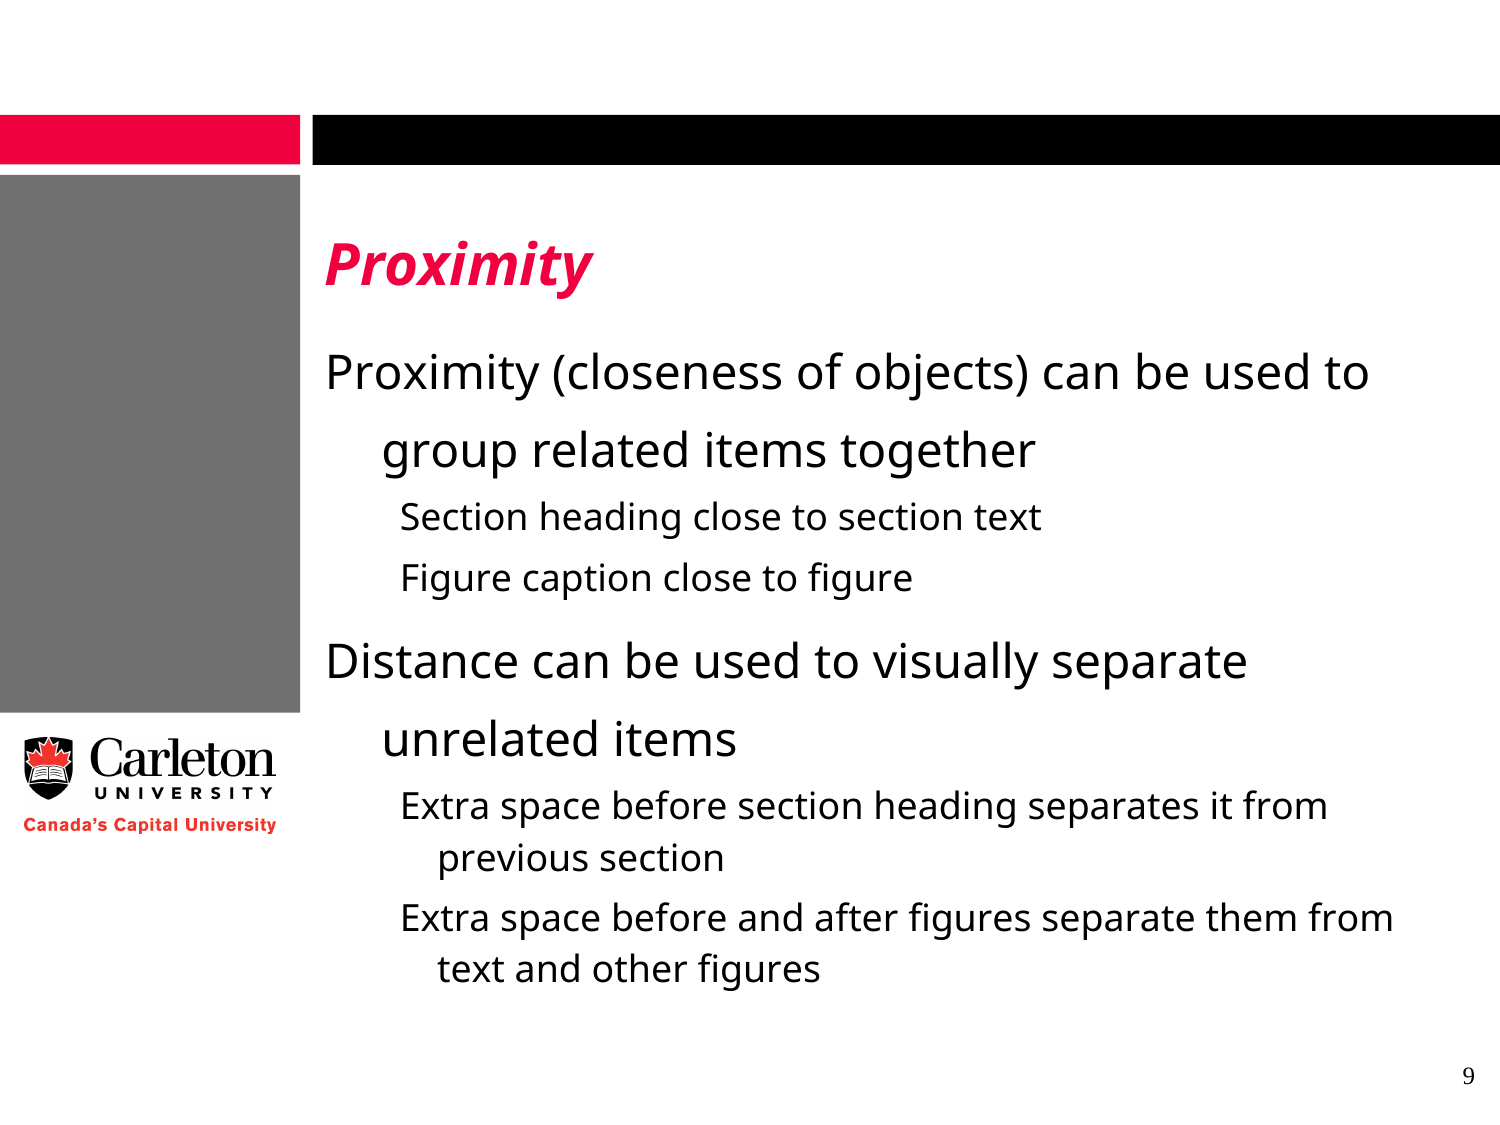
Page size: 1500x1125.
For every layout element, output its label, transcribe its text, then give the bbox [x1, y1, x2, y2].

title Proximity [324, 187, 1450, 324]
list Proximity (closeness of objects) can be used to group related items together Section heading close to section text Figure caption close to figure Distance can be used to visually separate unrelated items Extra space before section heading separates it from previous section Extra space before and after figures separate them from text and other figures [324, 324, 1450, 1036]
picture [24, 737, 276, 834]
